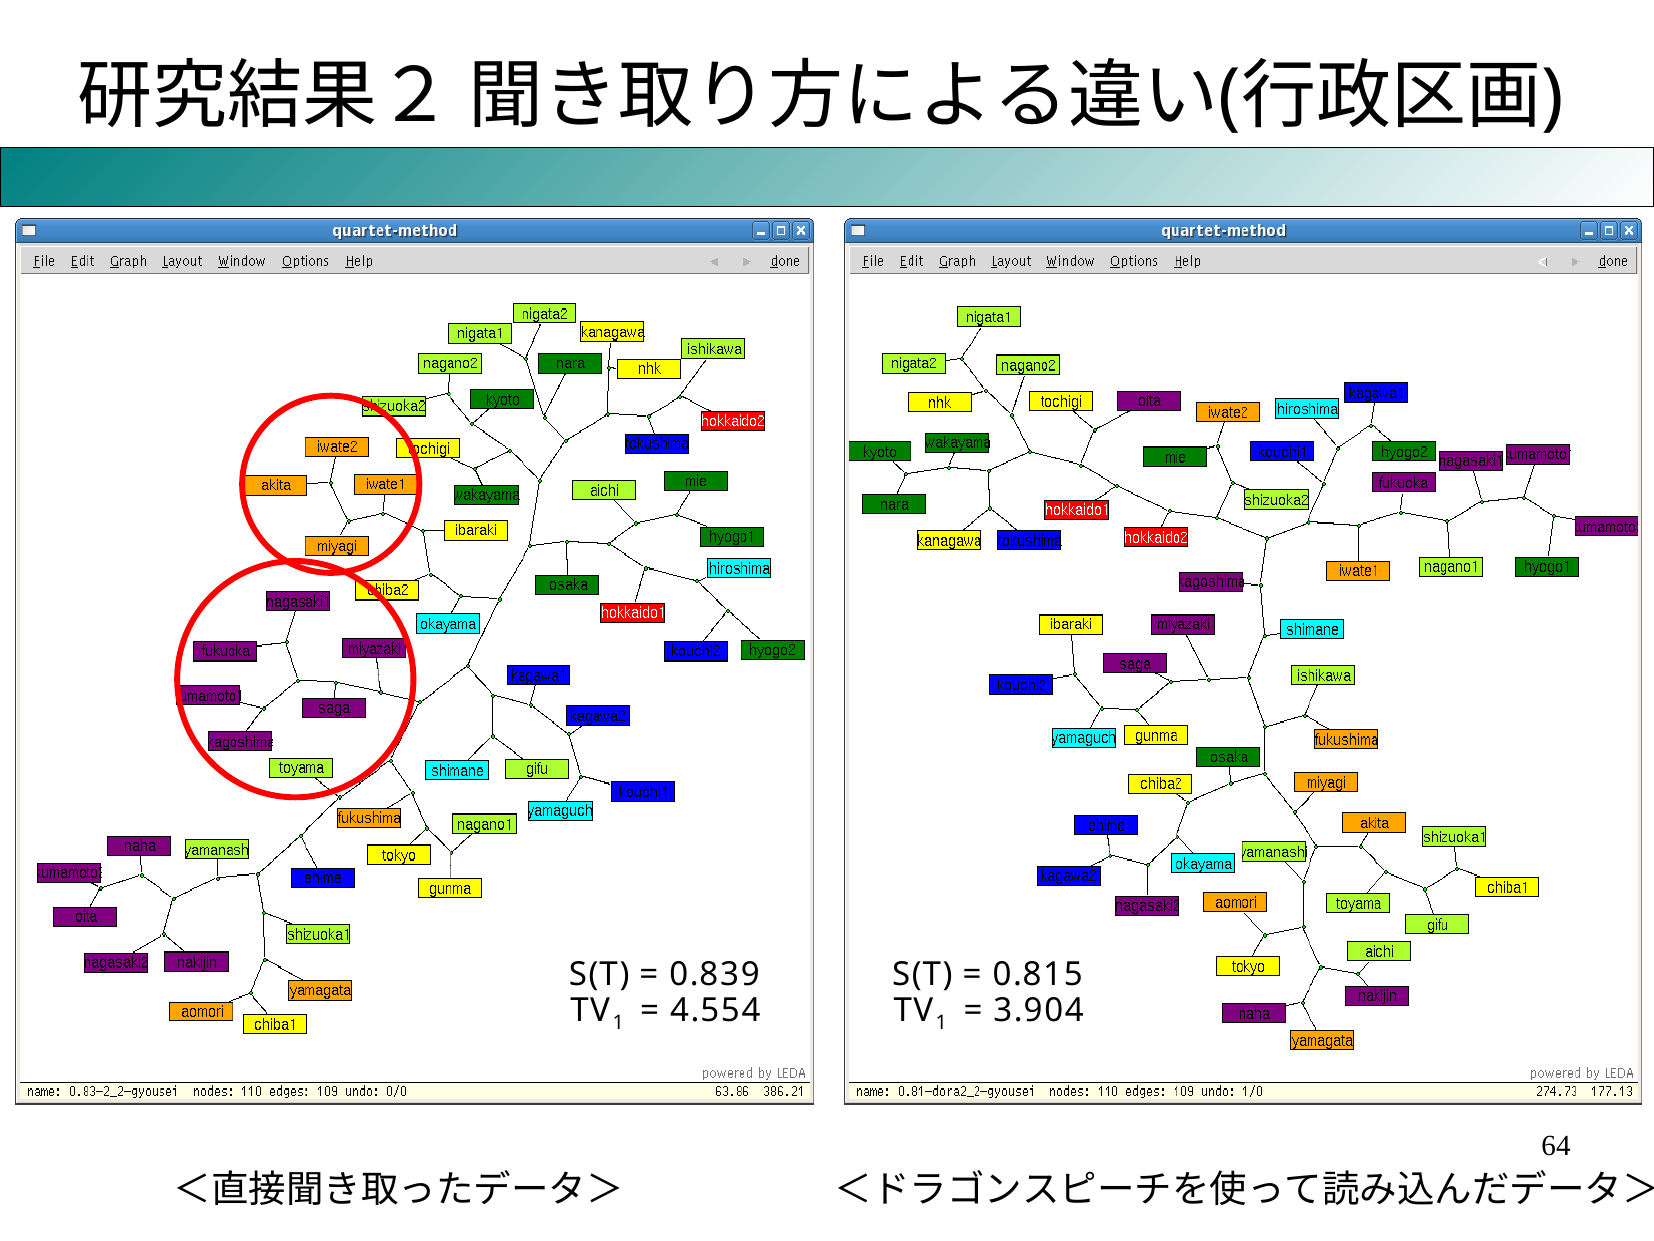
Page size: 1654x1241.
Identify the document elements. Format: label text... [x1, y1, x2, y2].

title 研究結果２ 聞き取り方による違い(行政区画) [77, 29, 1654, 149]
picture [15, 218, 814, 1105]
chart [885, 955, 1091, 1034]
chart [562, 955, 768, 1034]
picture [844, 218, 1642, 1105]
text_box ＜直接聞き取ったデータ＞ [173, 1151, 625, 1211]
text_box ＜ドラゴンスピーチを使って読み込んだデータ＞ [856, 1151, 1639, 1211]
